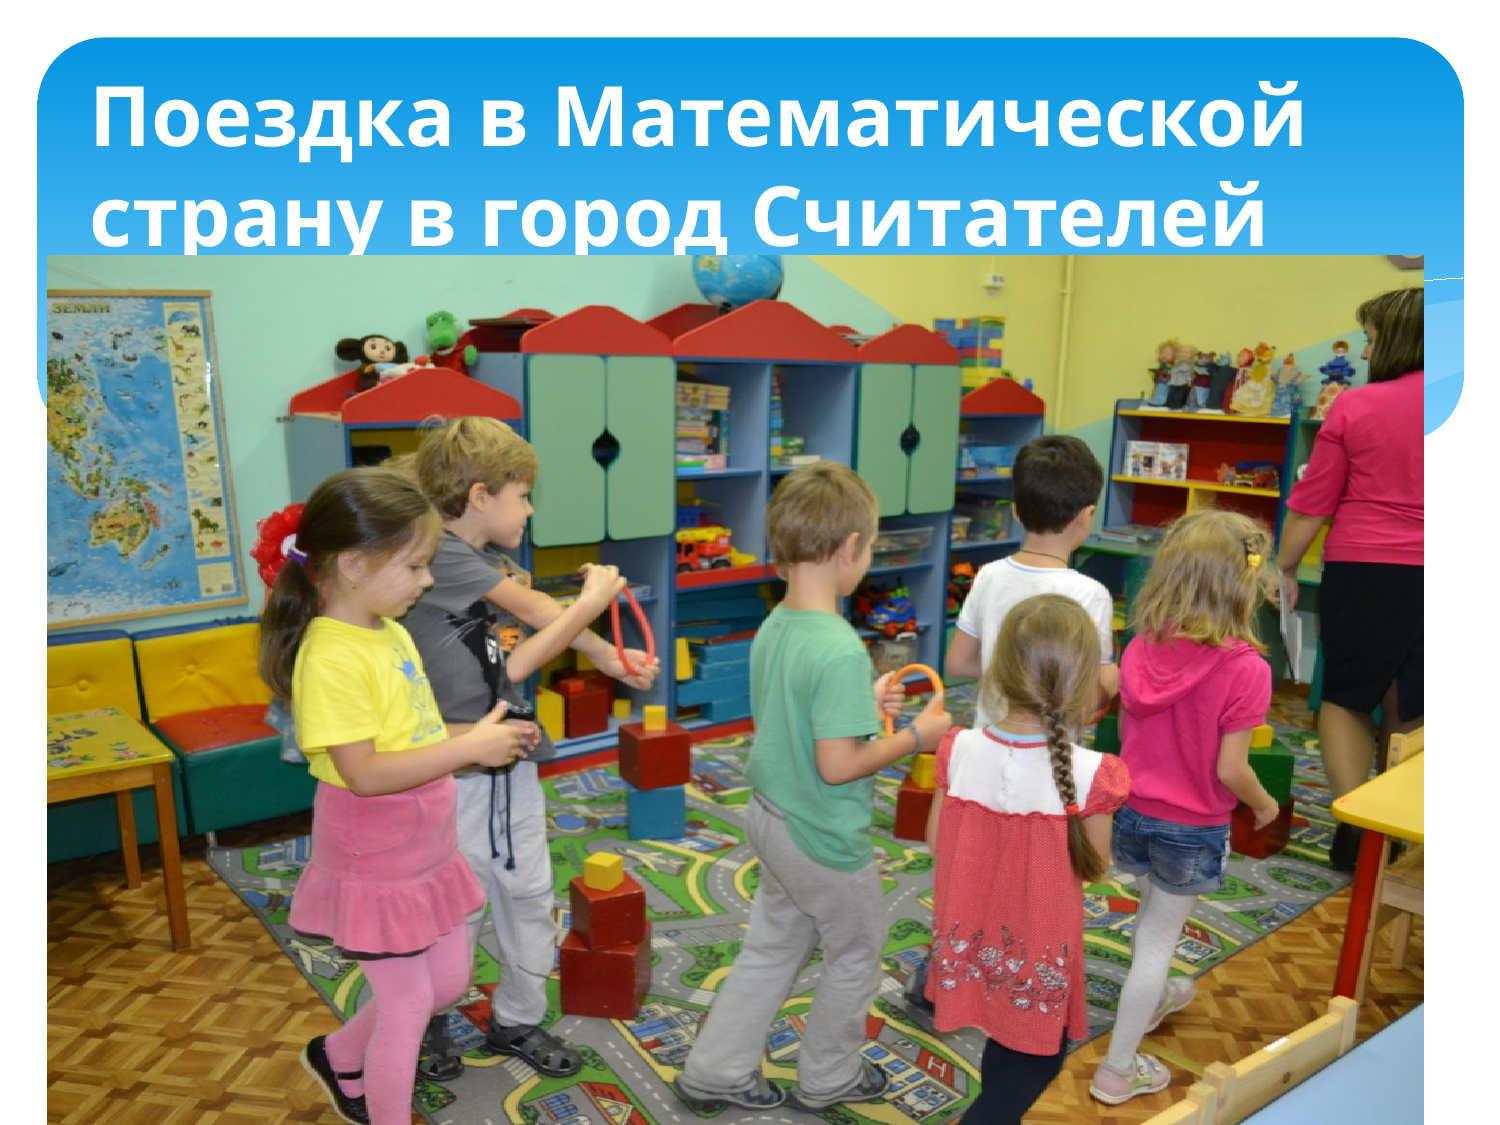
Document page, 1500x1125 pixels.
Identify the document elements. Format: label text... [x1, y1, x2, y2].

picture [47, 255, 1424, 1125]
title Поездка в Математической страну в город Считателей [75, 55, 1425, 261]
